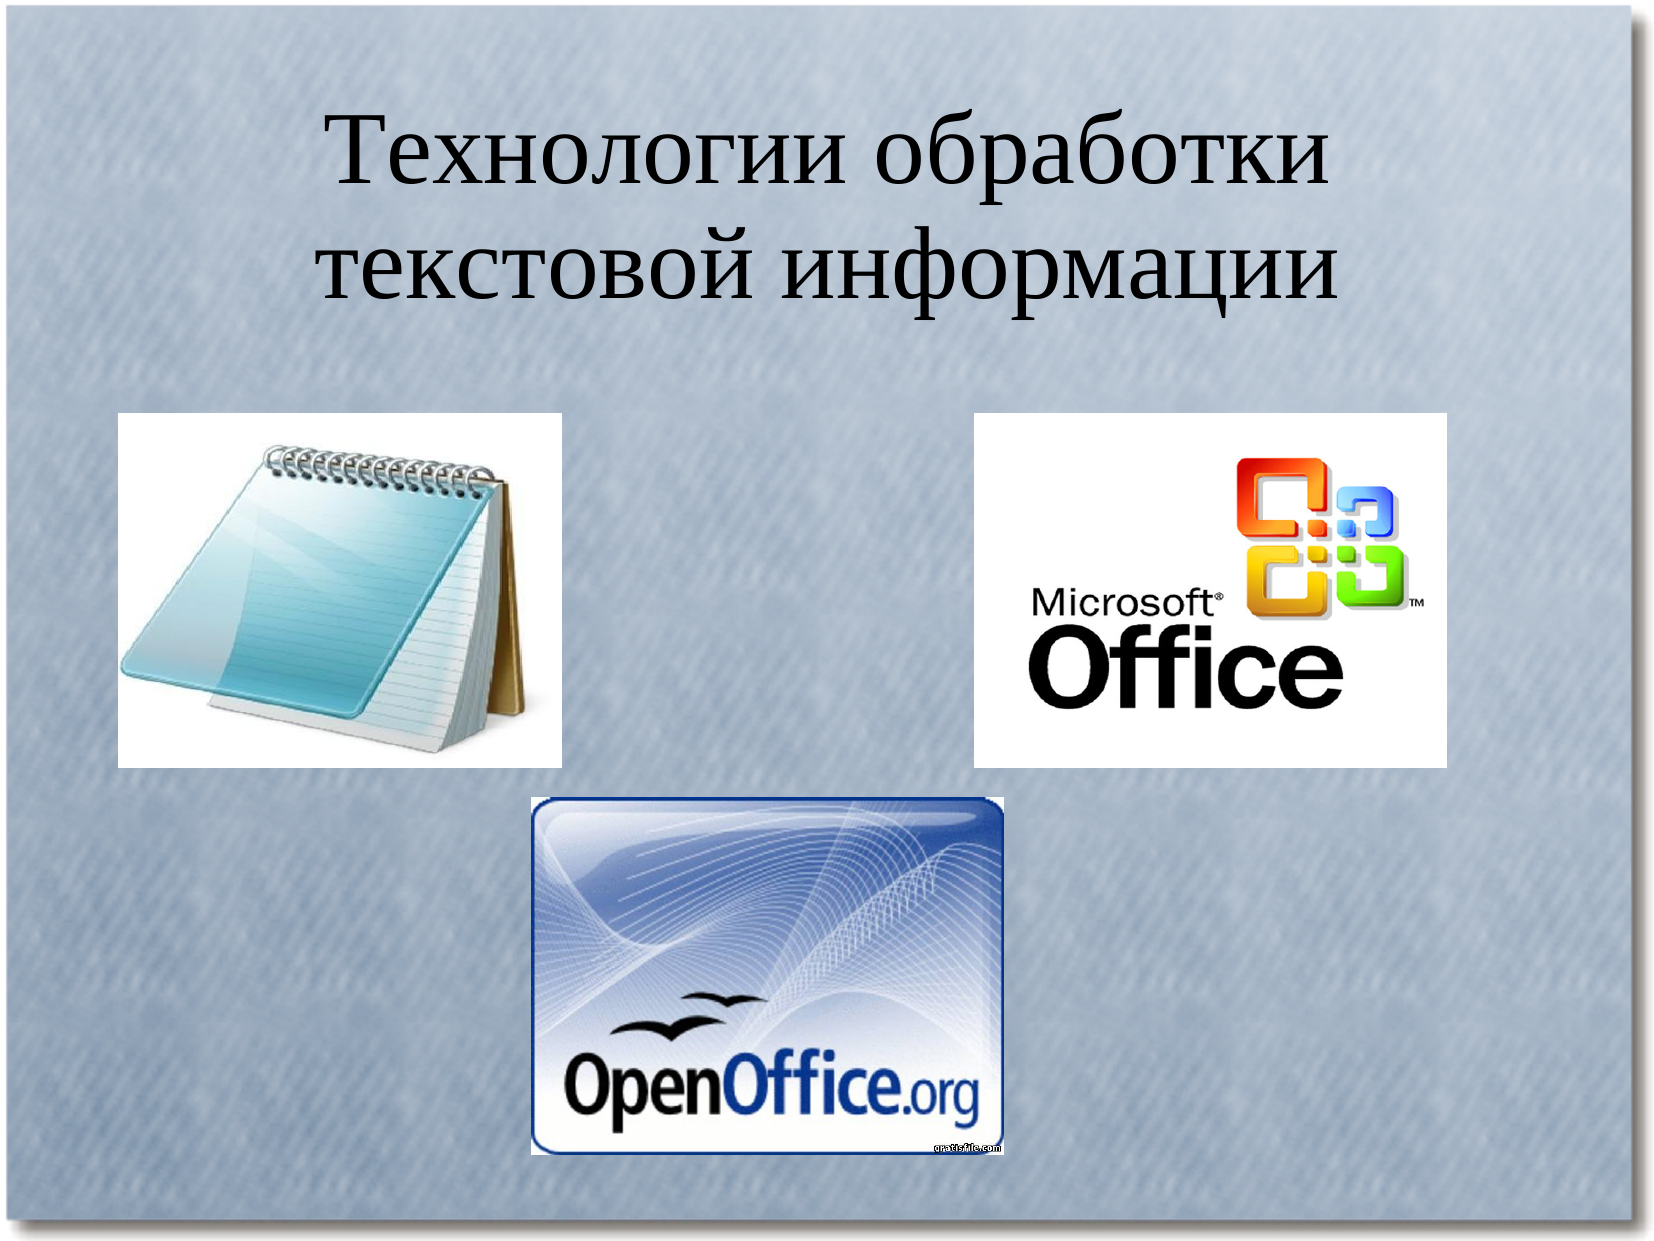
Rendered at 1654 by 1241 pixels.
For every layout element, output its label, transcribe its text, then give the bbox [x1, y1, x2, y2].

picture [0, 0, 1654, 1241]
title Технологии обработки текстовой информации [121, 91, 1534, 322]
